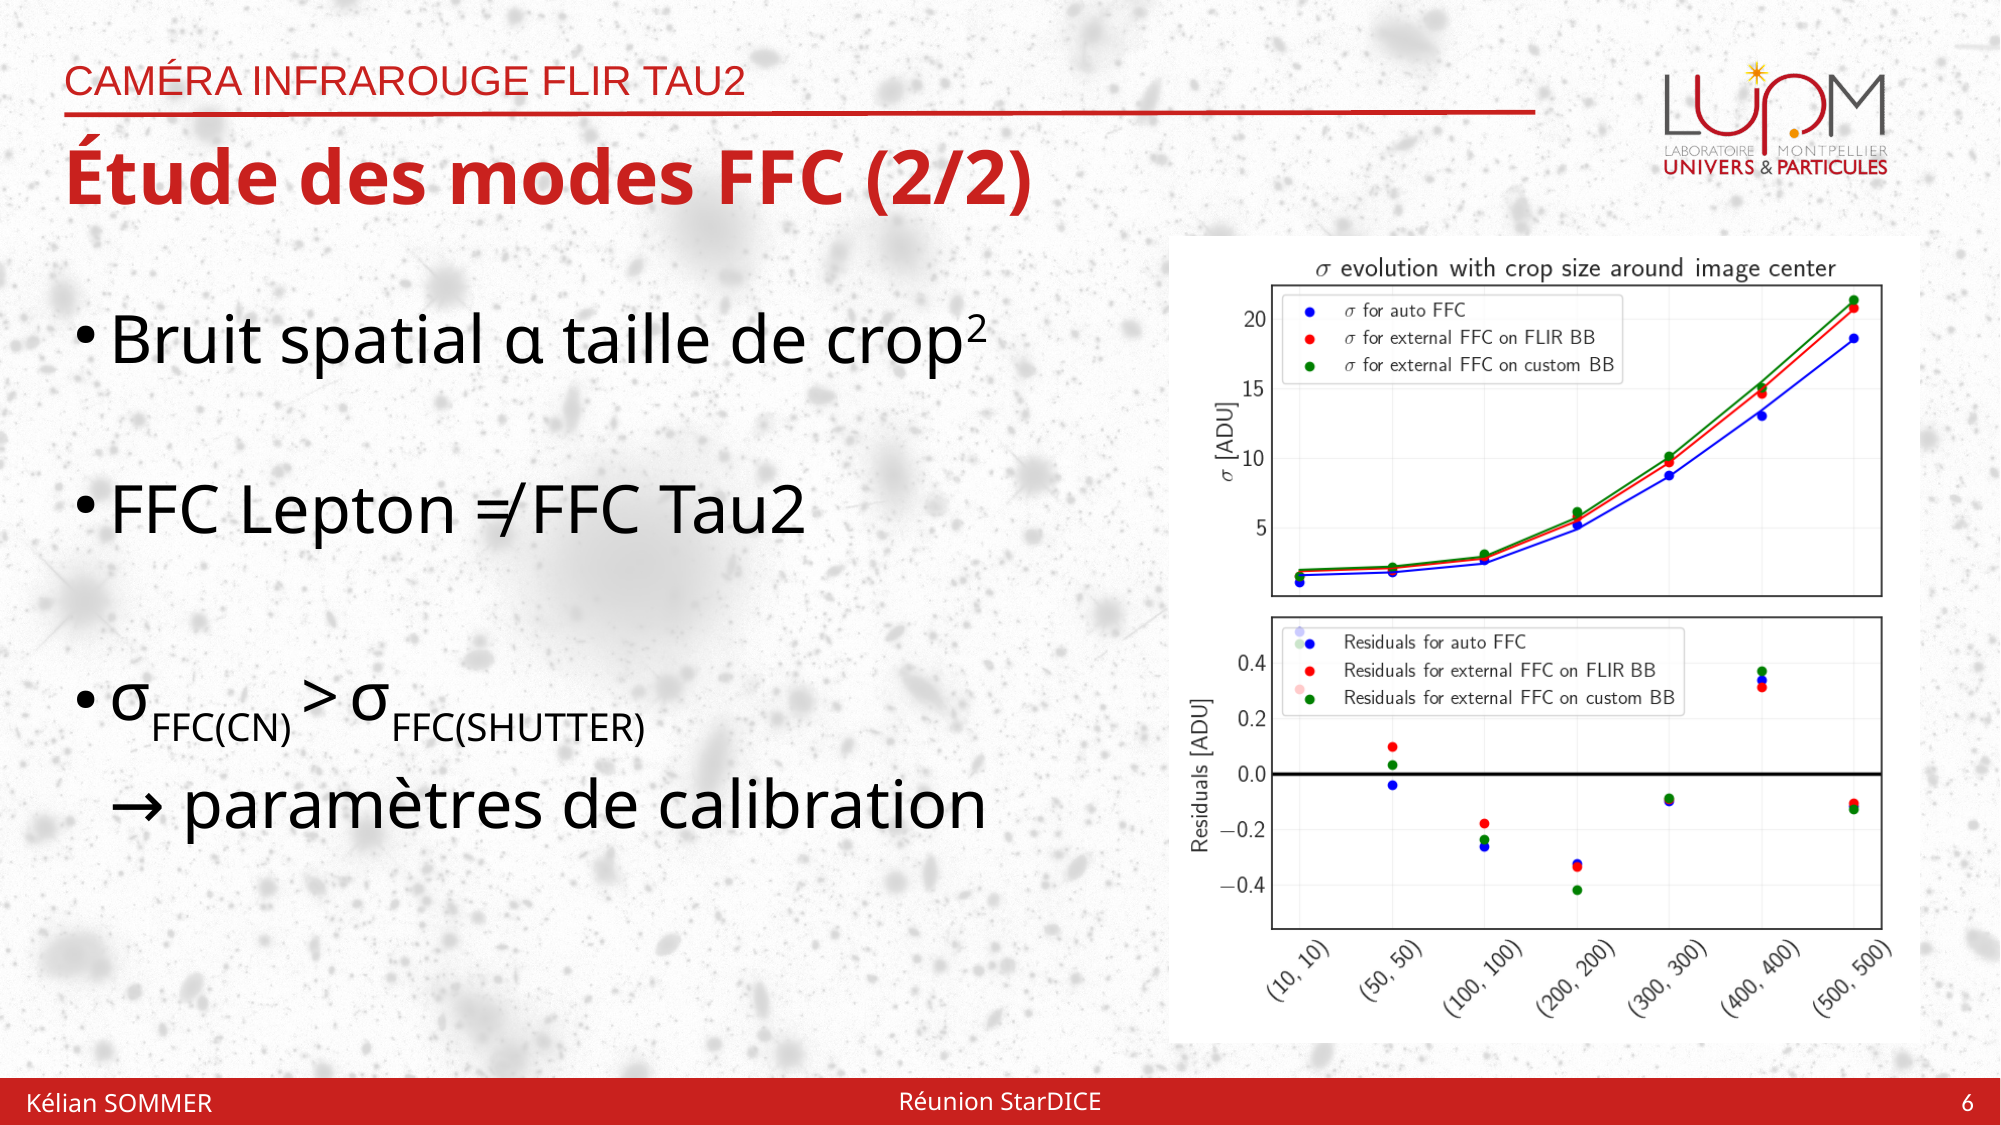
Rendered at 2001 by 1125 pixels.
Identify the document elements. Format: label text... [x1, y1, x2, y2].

text_box Bruit spatial ɑ taille de crop2 FFC Lepton ≠ FFC Tau2 σFFC(CN) > σFFC(SHUTTER) → paramètres de calibration [59, 277, 1093, 1075]
text_box Kélian SOMMER [10, 1083, 638, 1125]
text_box [1990, 1078, 2001, 1125]
picture [1169, 236, 1920, 1043]
slide_number <numéro> [1742, 1071, 1990, 1125]
text_box [0, 1078, 1742, 1125]
title Étude des modes FFC (2/2) [48, 71, 1775, 290]
picture [1660, 53, 1890, 181]
text_box CAMÉRA INFRAROUGE FLIR TAU2 [49, 46, 1542, 112]
text_box Réunion StarDICE [819, 1082, 1181, 1124]
